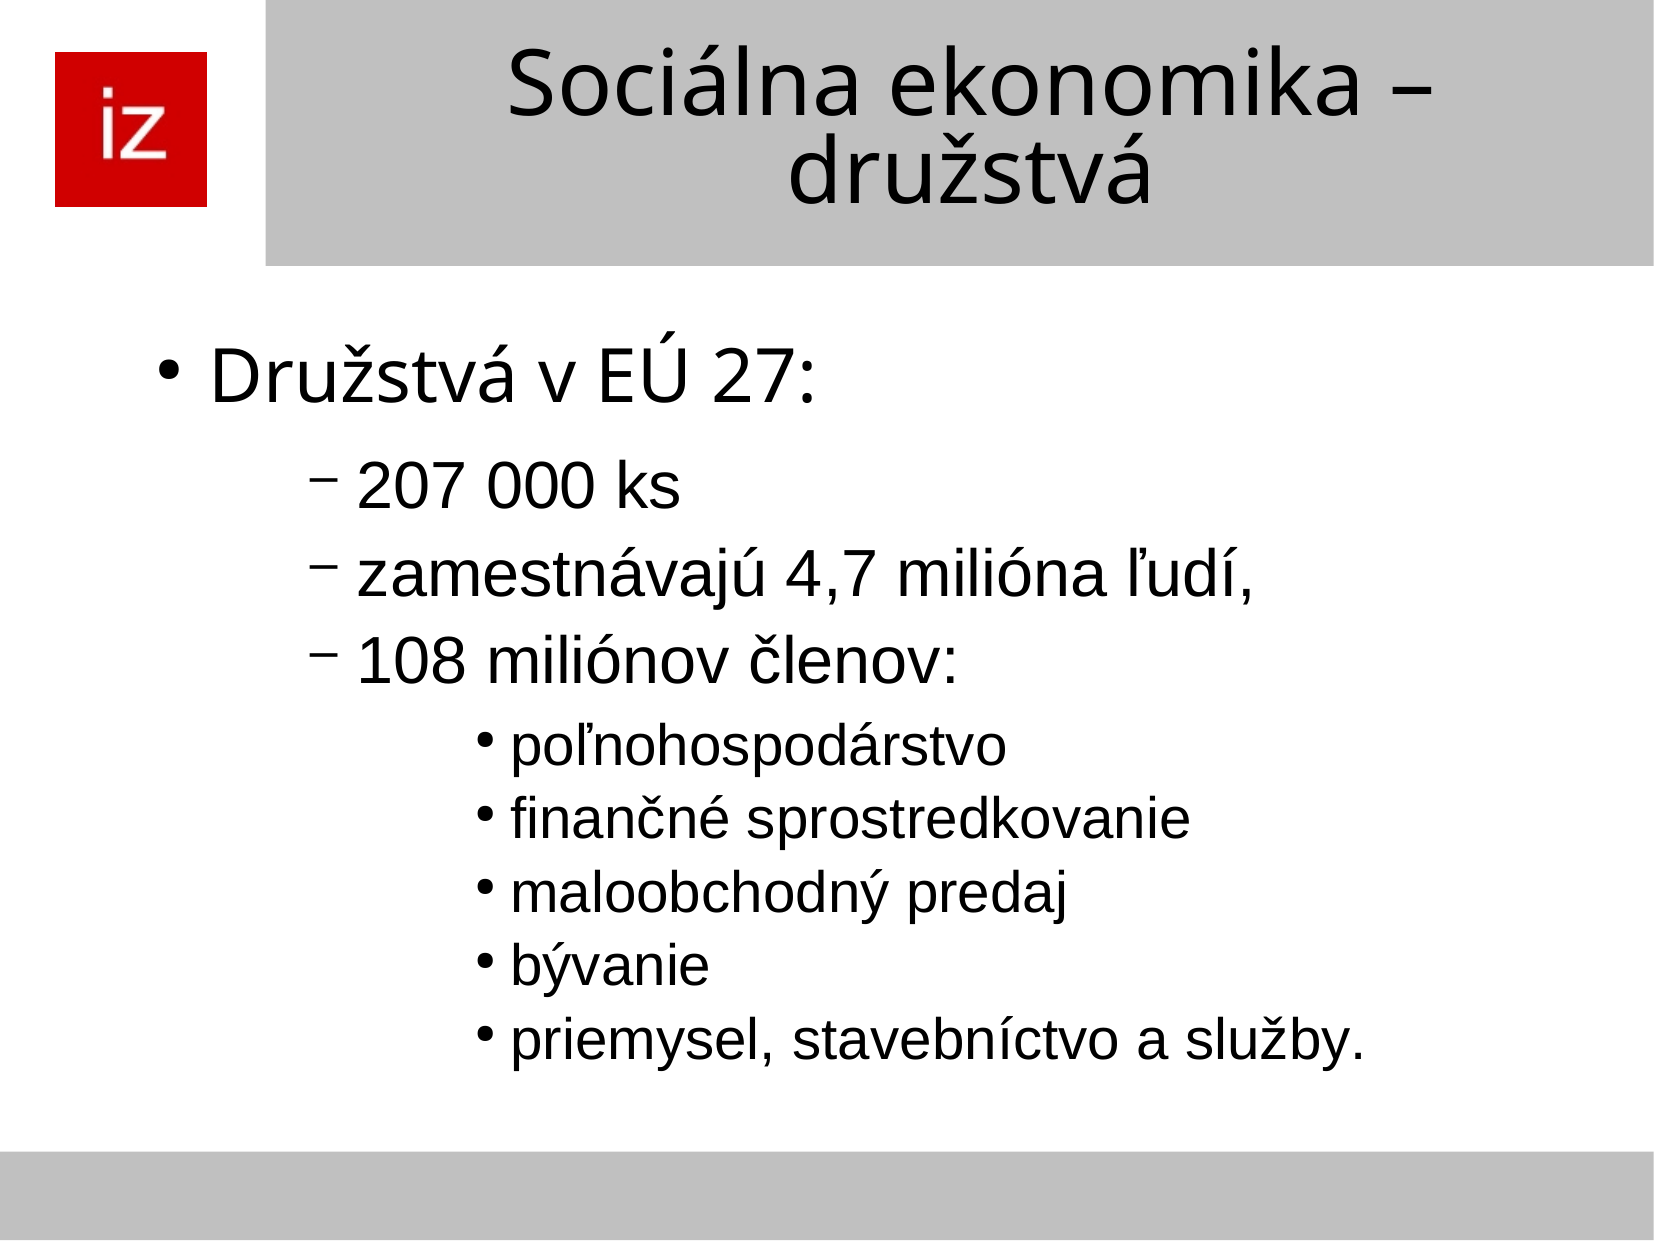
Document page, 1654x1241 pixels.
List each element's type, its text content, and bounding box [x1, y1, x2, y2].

list Družstvá v EÚ 27: 207 000 ks zamestnávajú 4,7 milióna ľudí, 108 miliónov členov: poľnohospodárstvo finančné sprostredkovanie maloobchodný predaj bývanie priemysel, stavebníctvo a služby. [121, 344, 1533, 1126]
picture [55, 52, 207, 207]
title Sociálna ekonomika – družstvá [377, 29, 1565, 237]
